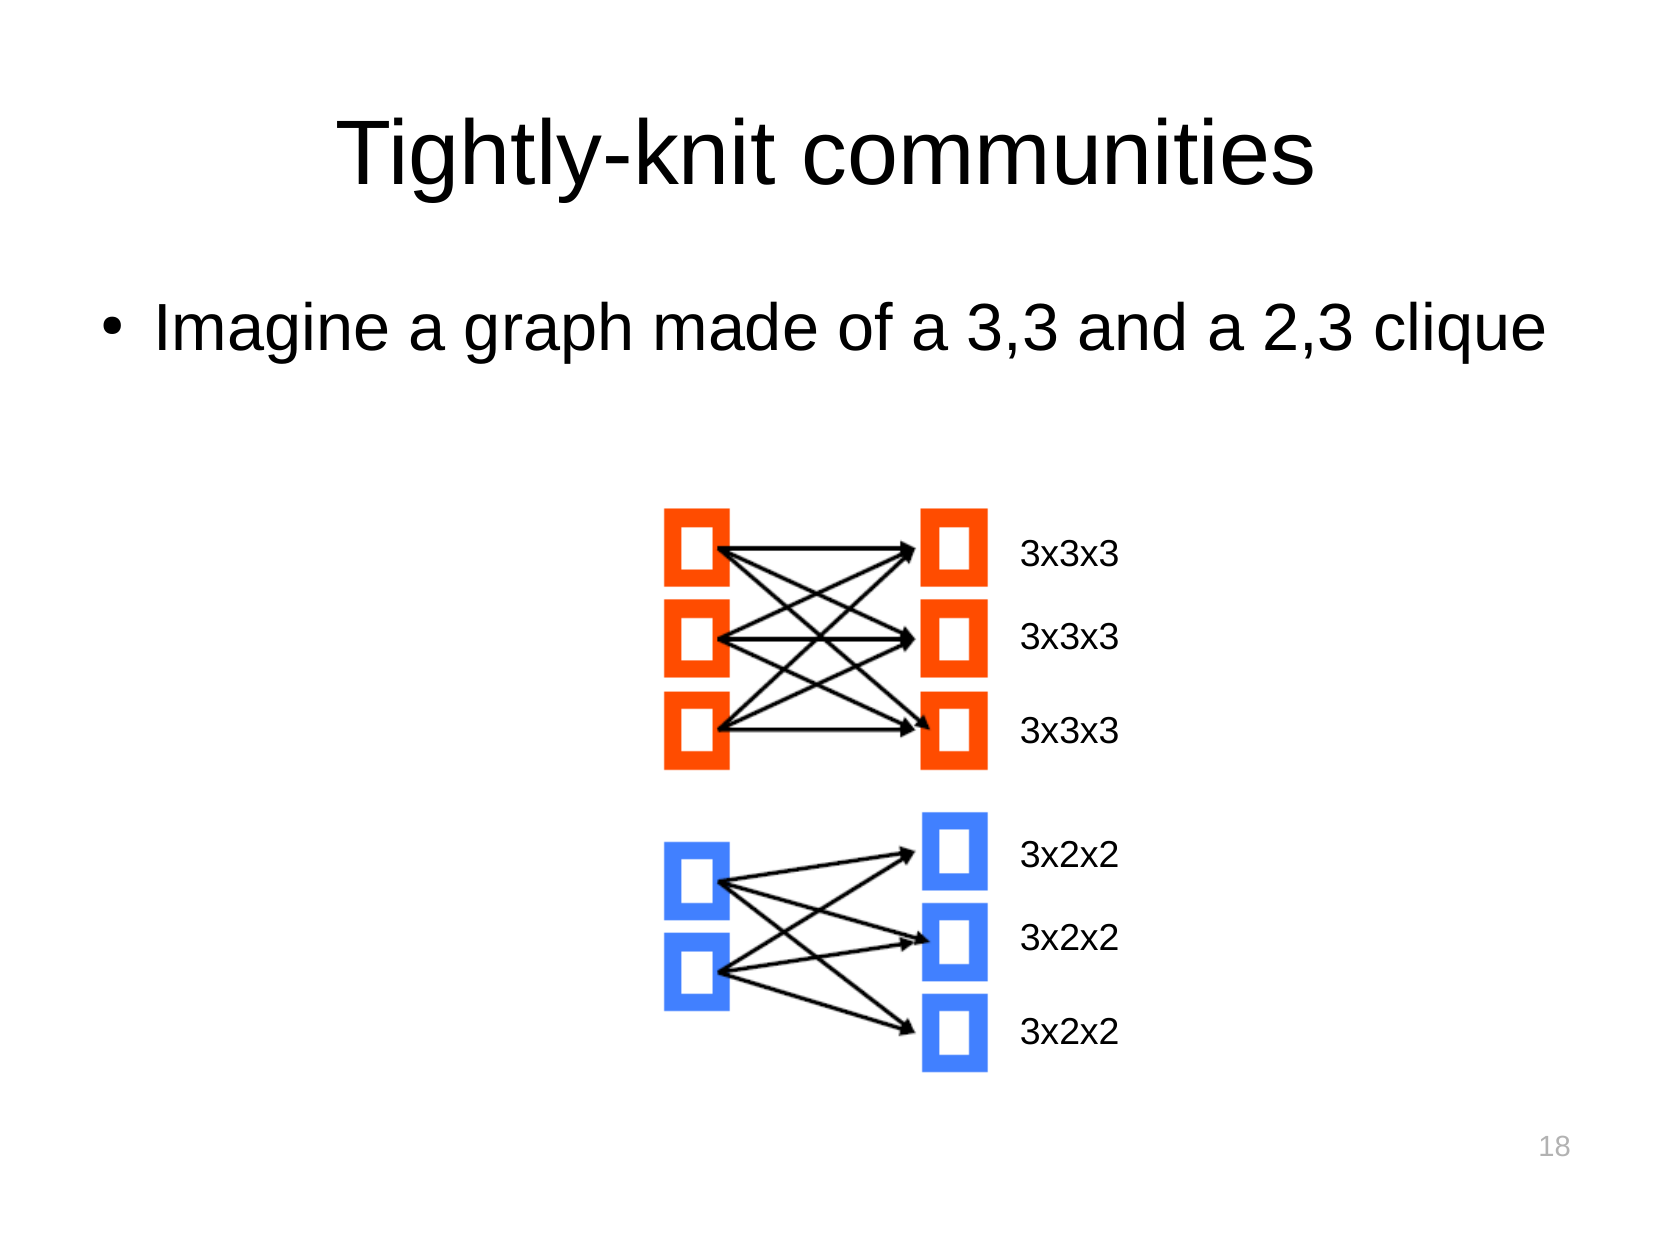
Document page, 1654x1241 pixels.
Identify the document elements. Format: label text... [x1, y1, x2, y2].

list Imagine a graph made of a 3,3 and a 2,3 clique [82, 290, 1571, 391]
text_box 3x2x2 [1005, 826, 1135, 883]
text_box 3x2x2 [1005, 1003, 1135, 1061]
picture [630, 480, 1006, 1099]
title Tightly-knit communities [82, 49, 1571, 257]
text_box 3x3x3 [1005, 607, 1135, 665]
text_box 3x3x3 [1005, 702, 1135, 759]
text_box 3x3x3 [1005, 525, 1135, 582]
text_box 3x2x2 [1005, 908, 1135, 966]
